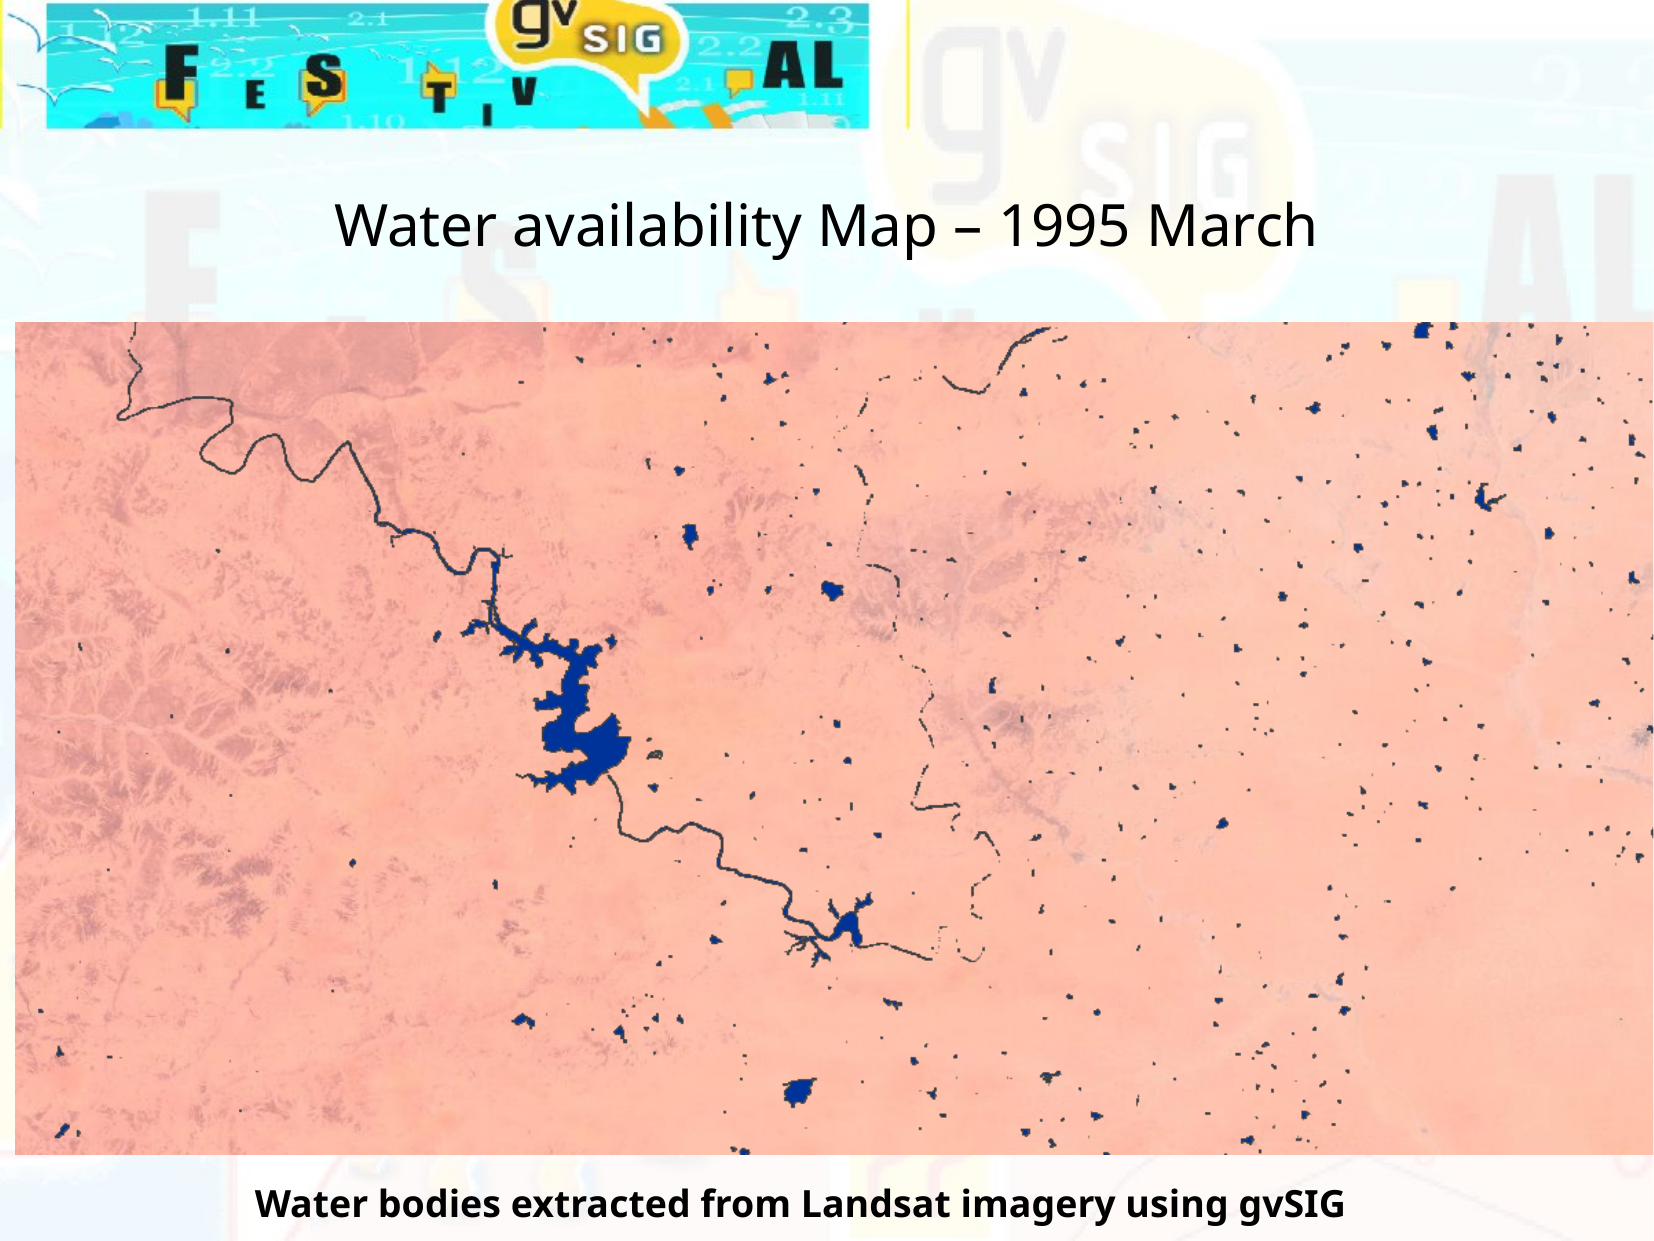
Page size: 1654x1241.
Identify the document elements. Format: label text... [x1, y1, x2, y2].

text_box Water bodies extracted from Landsat imagery using gvSIG [240, 1170, 1606, 1228]
picture [0, 0, 1654, 1241]
title Water availability Map – 1995 March [82, 120, 1571, 322]
